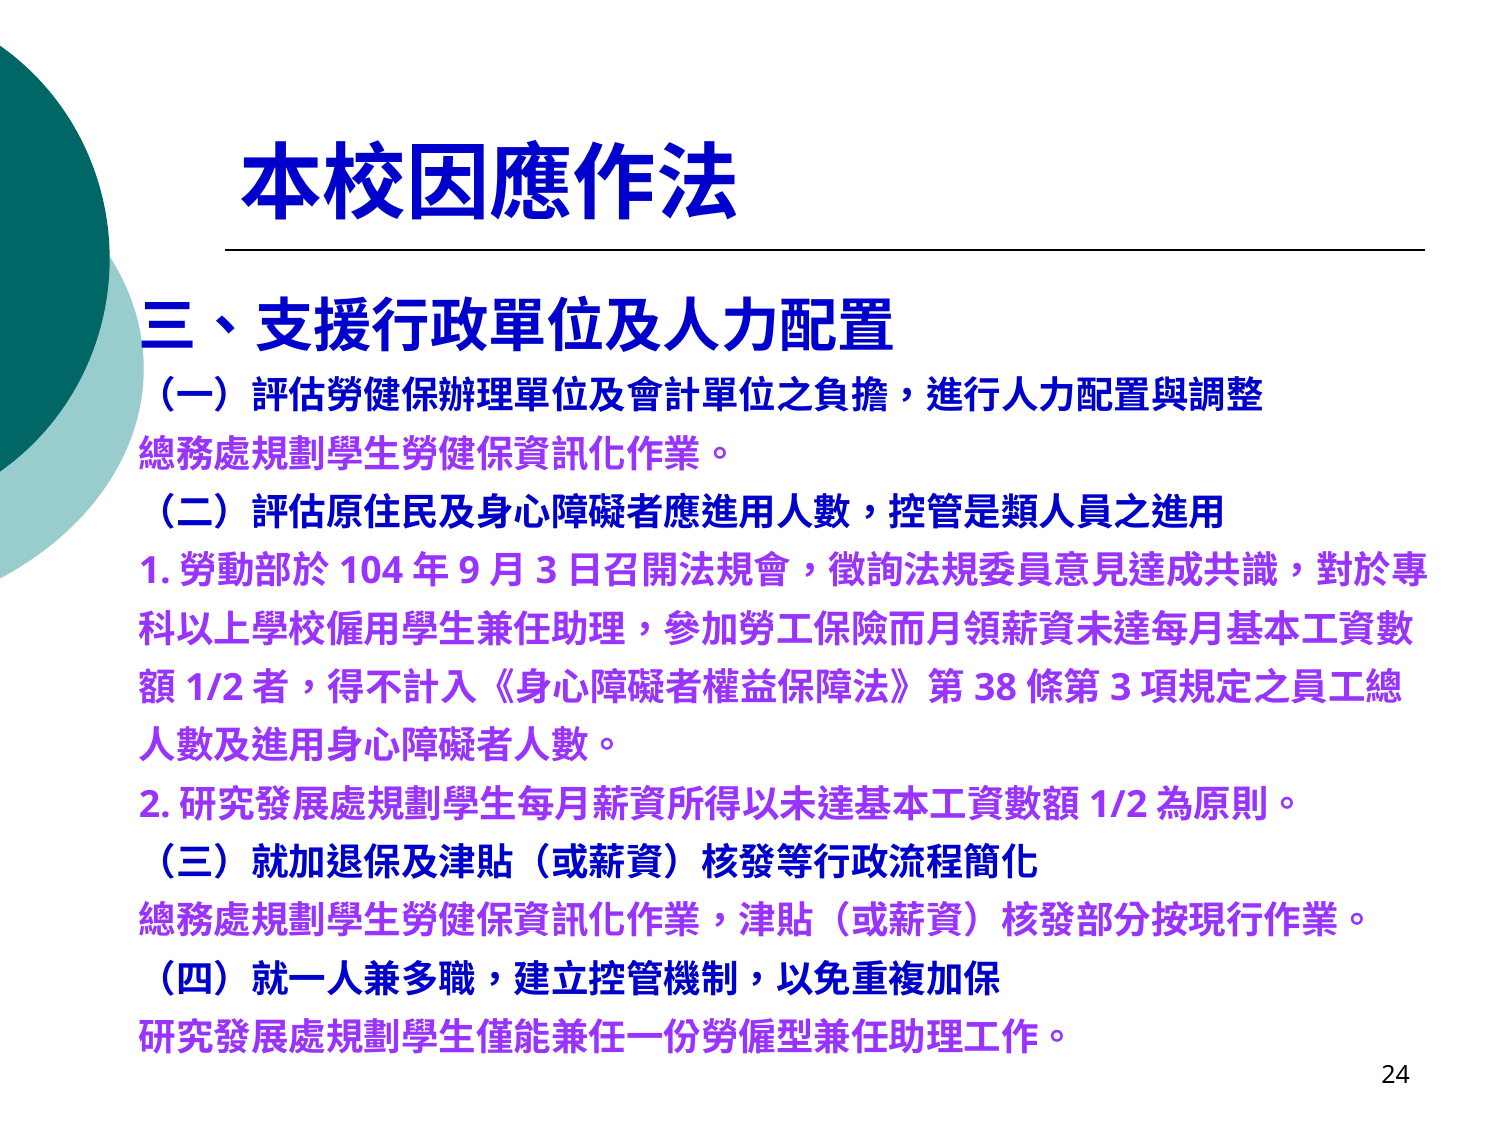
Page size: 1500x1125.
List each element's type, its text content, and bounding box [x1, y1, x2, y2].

slide_number <number> [1074, 1066, 1425, 1100]
text_box 三、支援行政單位及人力配置 （一）評估勞健保辦理單位及會計單位之負擔，進行人力配置與調整 總務處規劃學生勞健保資訊化作業。 （二）評估原住民及身心障礙者應進用人數，控管是類人員之進用 1.勞動部於104年9月3日召開法規會，徵詢法規委員意見達成共識，對於專科以上學校僱用學生兼任助理，參加勞工保險而月領薪資未達每月基本工資數額1/2者，得不計入《身心障礙者權益保障法》第38條第3項規定之員工總人數及進用身心障礙者人數。 2.研究發展處規劃學生每月薪資所得以未達基本工資數額1/2為原則。 （三）就加退保及津貼（或薪資）核發等行政流程簡化 總務處規劃學生勞健保資訊化作業，津貼（或薪資）核發部分按現行作業。 （四）就一人兼多職，建立控管機制，以免重複加保 研究發展處規劃學生僅能兼任一份勞僱型兼任助理工作。 [123, 267, 1447, 1066]
title 本校因應作法 [224, 49, 1425, 237]
